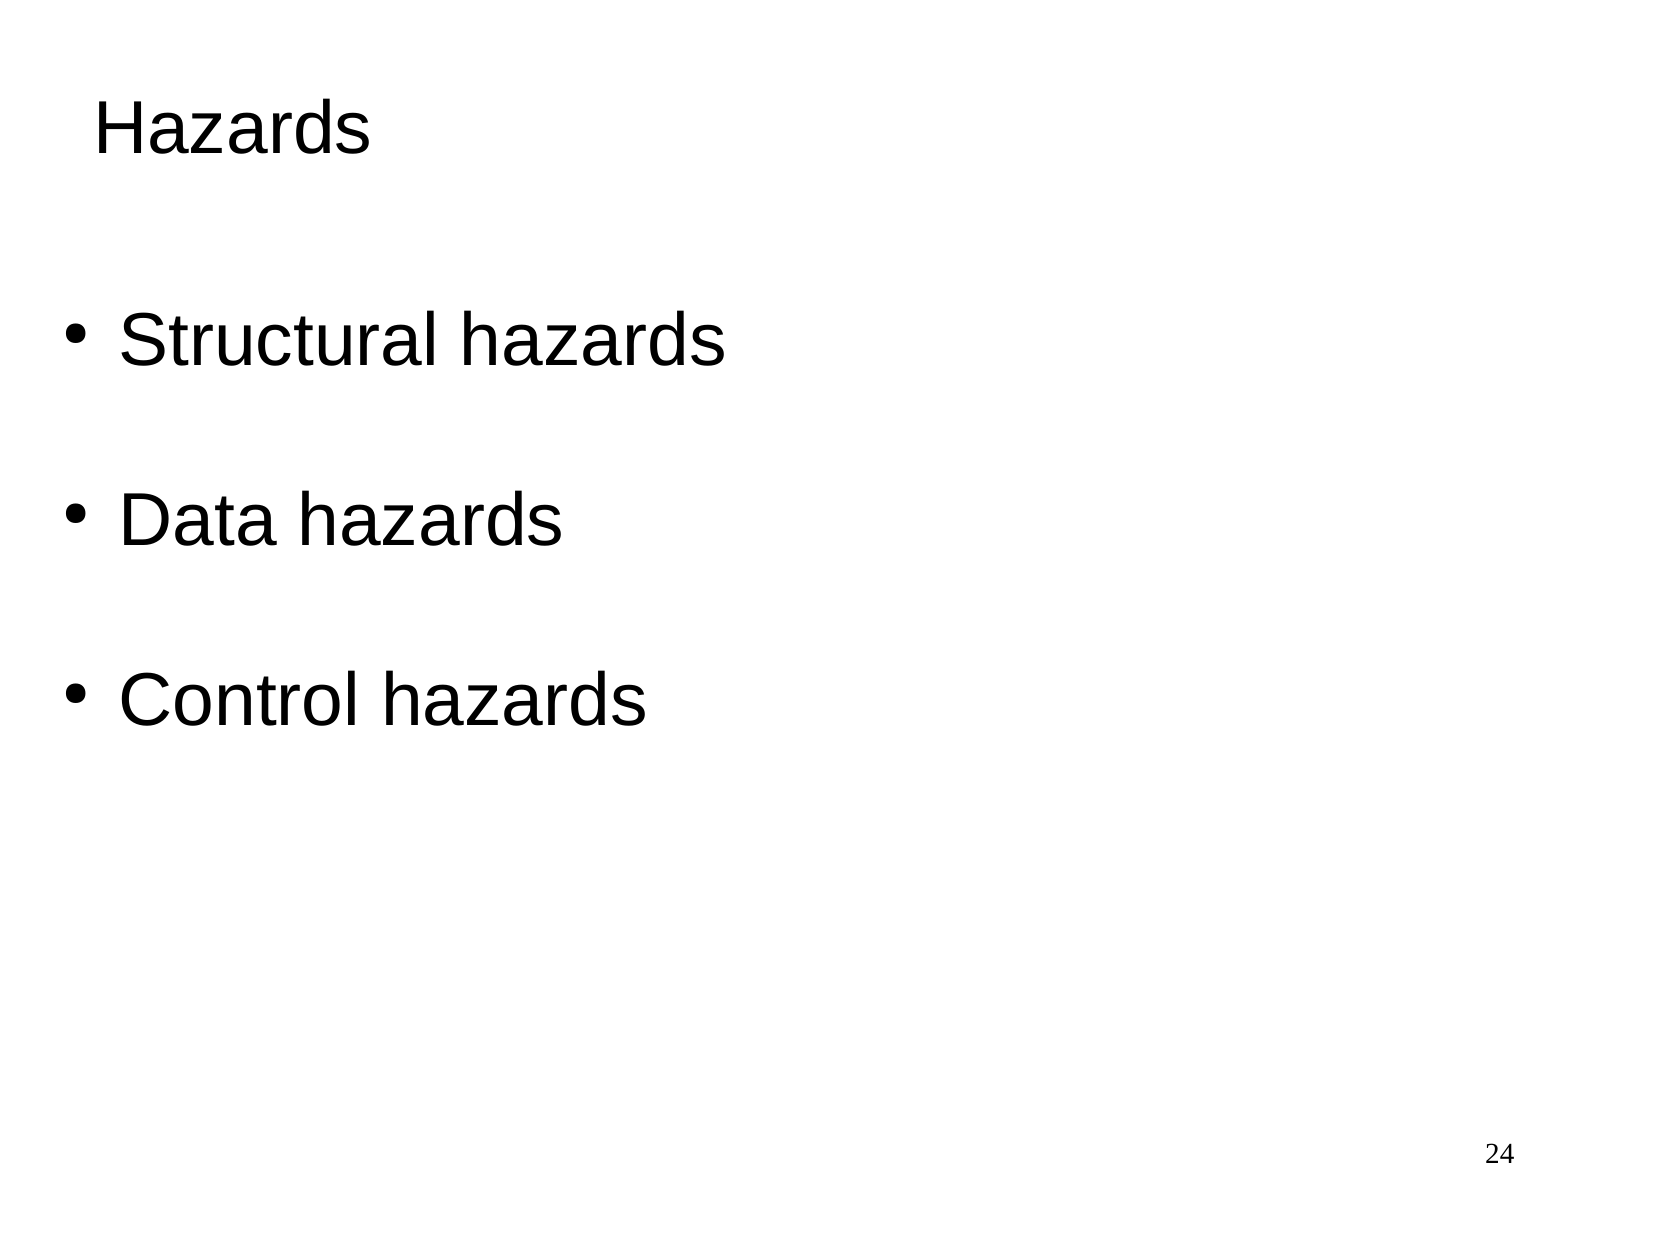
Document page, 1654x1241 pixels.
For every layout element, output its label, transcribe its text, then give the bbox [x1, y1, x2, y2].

text_box <number> [1185, 1129, 1530, 1213]
text_box Hazards [78, 71, 388, 177]
text_box Structural hazards Data hazards Control hazards [47, 282, 743, 748]
